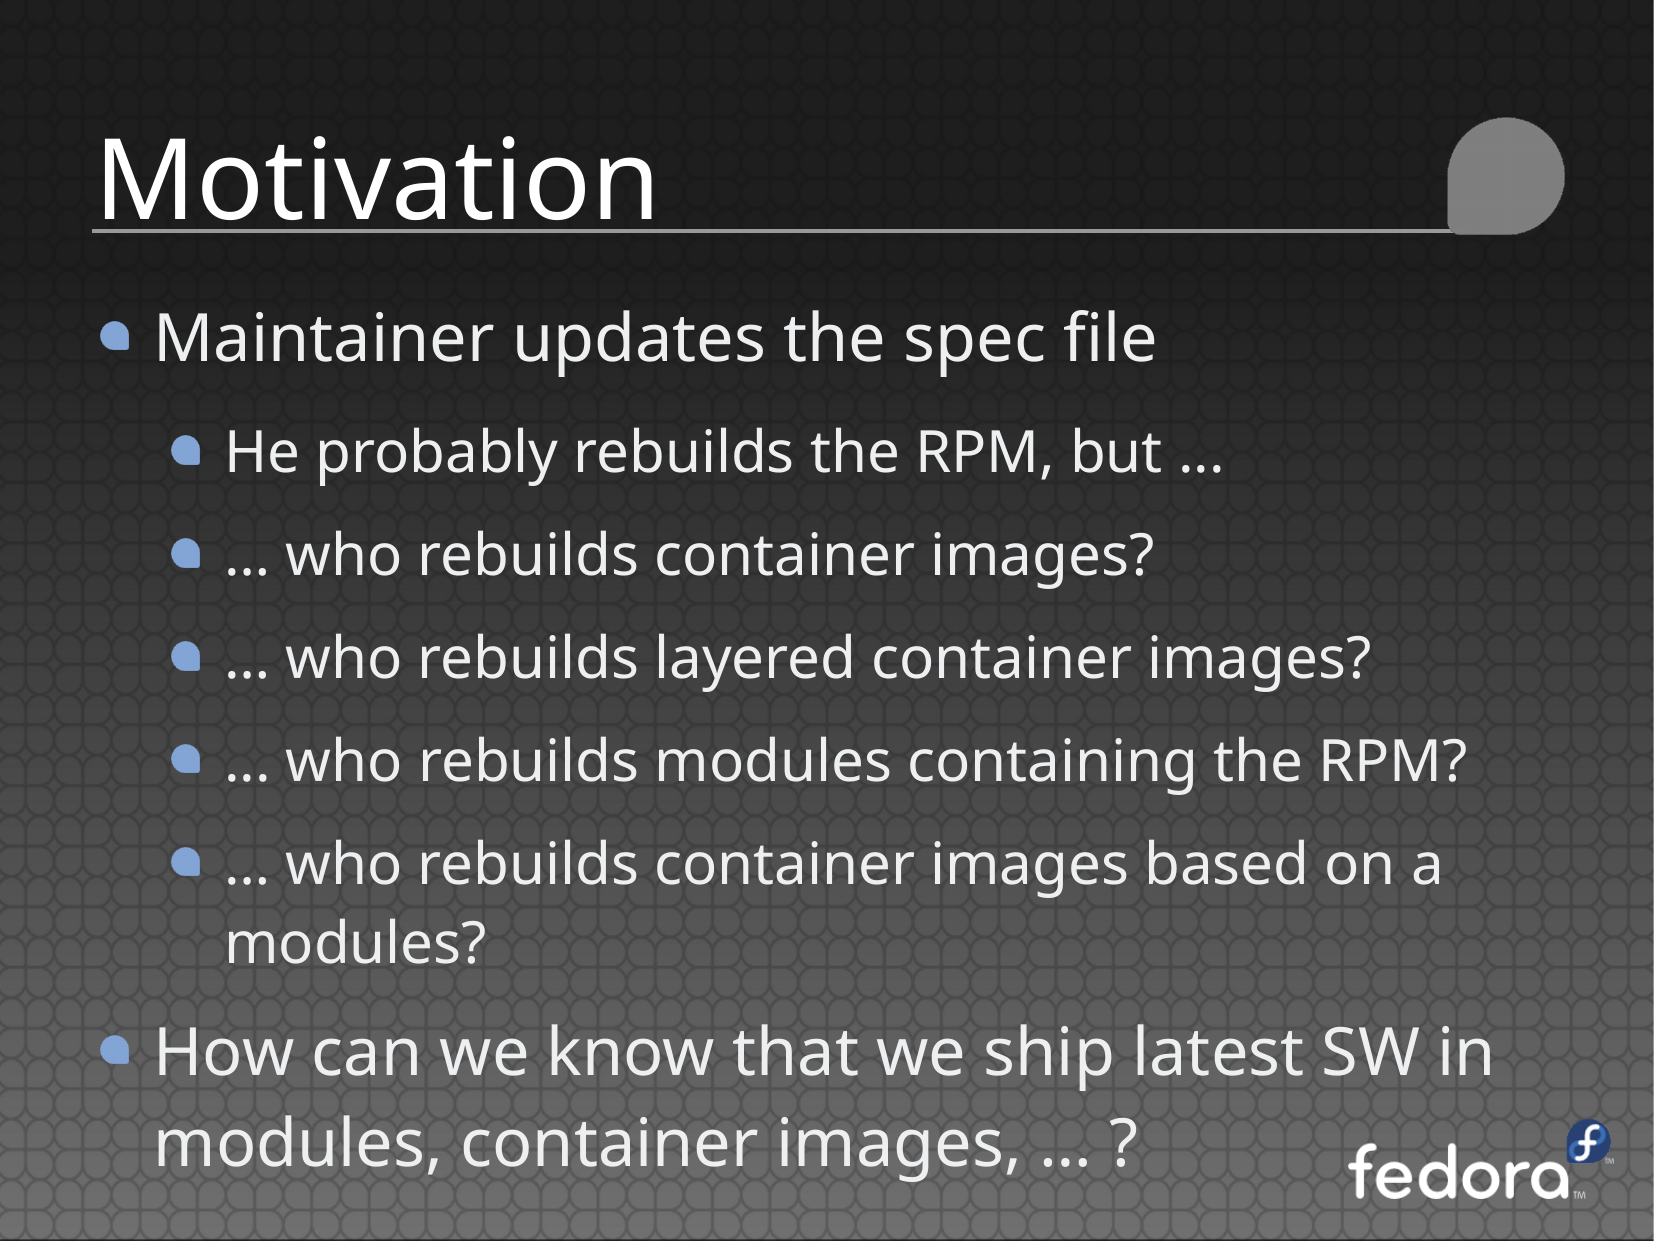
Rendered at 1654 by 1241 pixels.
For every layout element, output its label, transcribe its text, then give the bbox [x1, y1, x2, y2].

picture [0, 0, 1654, 1241]
title Motivation [94, 100, 1426, 251]
list Maintainer updates the spec file He probably rebuilds the RPM, but ... … who rebuilds container images? … who rebuilds layered container images? ... who rebuilds modules containing the RPM? … who rebuilds container images based on a modules? How can we know that we ship latest SW in modules, container images, … ? [82, 290, 1571, 1166]
